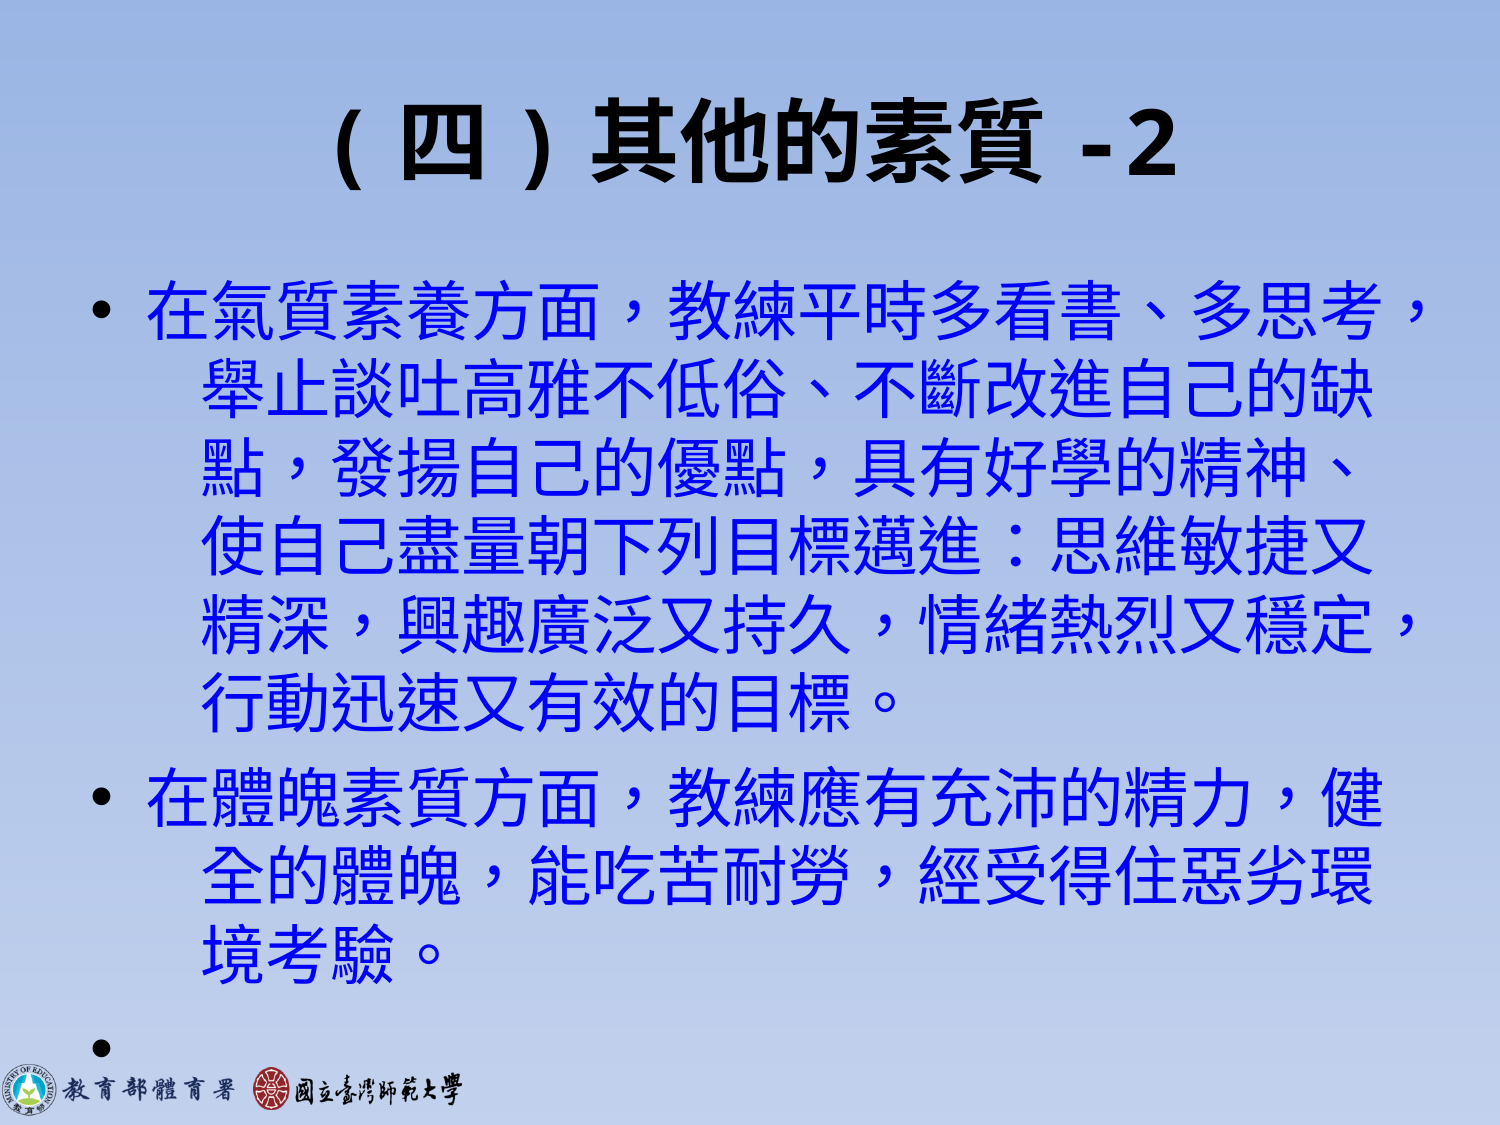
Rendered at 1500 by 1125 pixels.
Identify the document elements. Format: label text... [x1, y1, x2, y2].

title (四)其他的素質-2 [75, 45, 1426, 233]
list 在氣質素養方面，教練平時多看書、多思考，舉止談吐高雅不低俗、不斷改進自己的缺點，發揚自己的優點，具有好學的精神、使自己盡量朝下列目標邁進：思維敏捷又精深，興趣廣泛又持久，情緒熱烈又穩定，行動迅速又有效的目標。 在體魄素質方面，教練應有充沛的精力，健全的體魄，能吃苦耐勞，經受得住惡劣環境考驗。 [75, 262, 1426, 1005]
